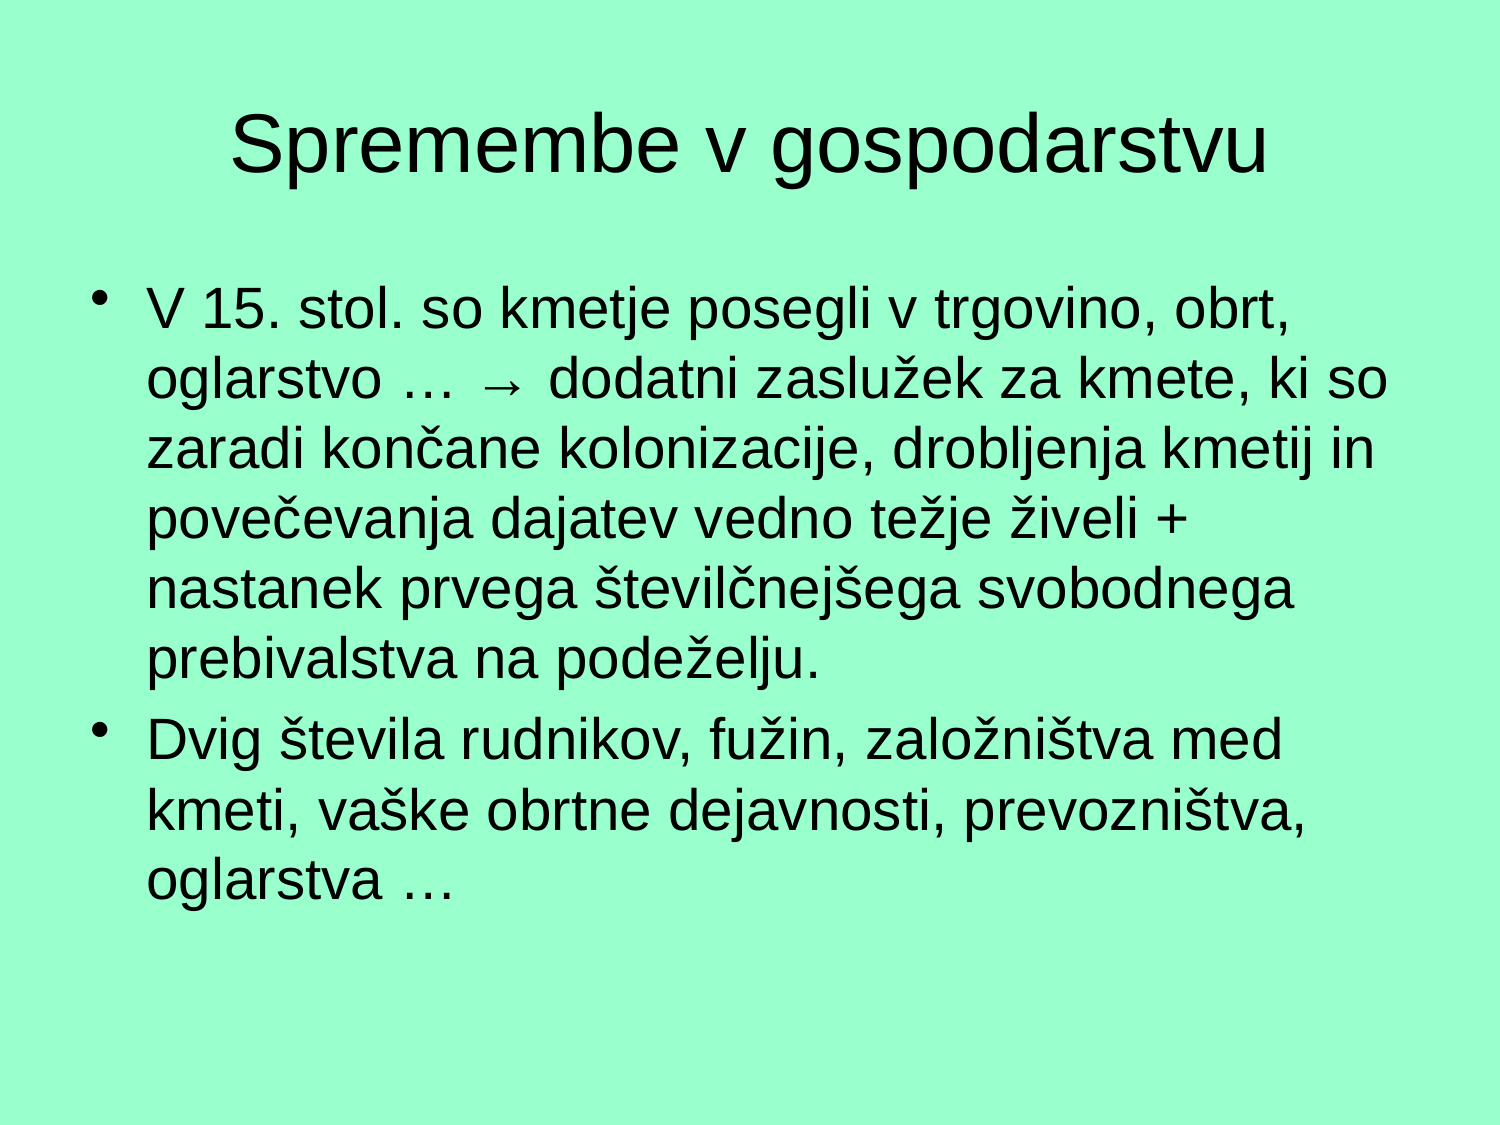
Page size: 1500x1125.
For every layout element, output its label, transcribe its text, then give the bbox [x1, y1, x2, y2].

title Spremembe v gospodarstvu [75, 45, 1425, 233]
list V 15. stol. so kmetje posegli v trgovino, obrt, oglarstvo … → dodatni zaslužek za kmete, ki so zaradi končane kolonizacije, drobljenja kmetij in povečevanja dajatev vedno težje živeli + nastanek prvega številčnejšega svobodnega prebivalstva na podeželju. Dvig števila rudnikov, fužin, založništva med kmeti, vaške obrtne dejavnosti, prevozništva, oglarstva … [75, 262, 1425, 1005]
